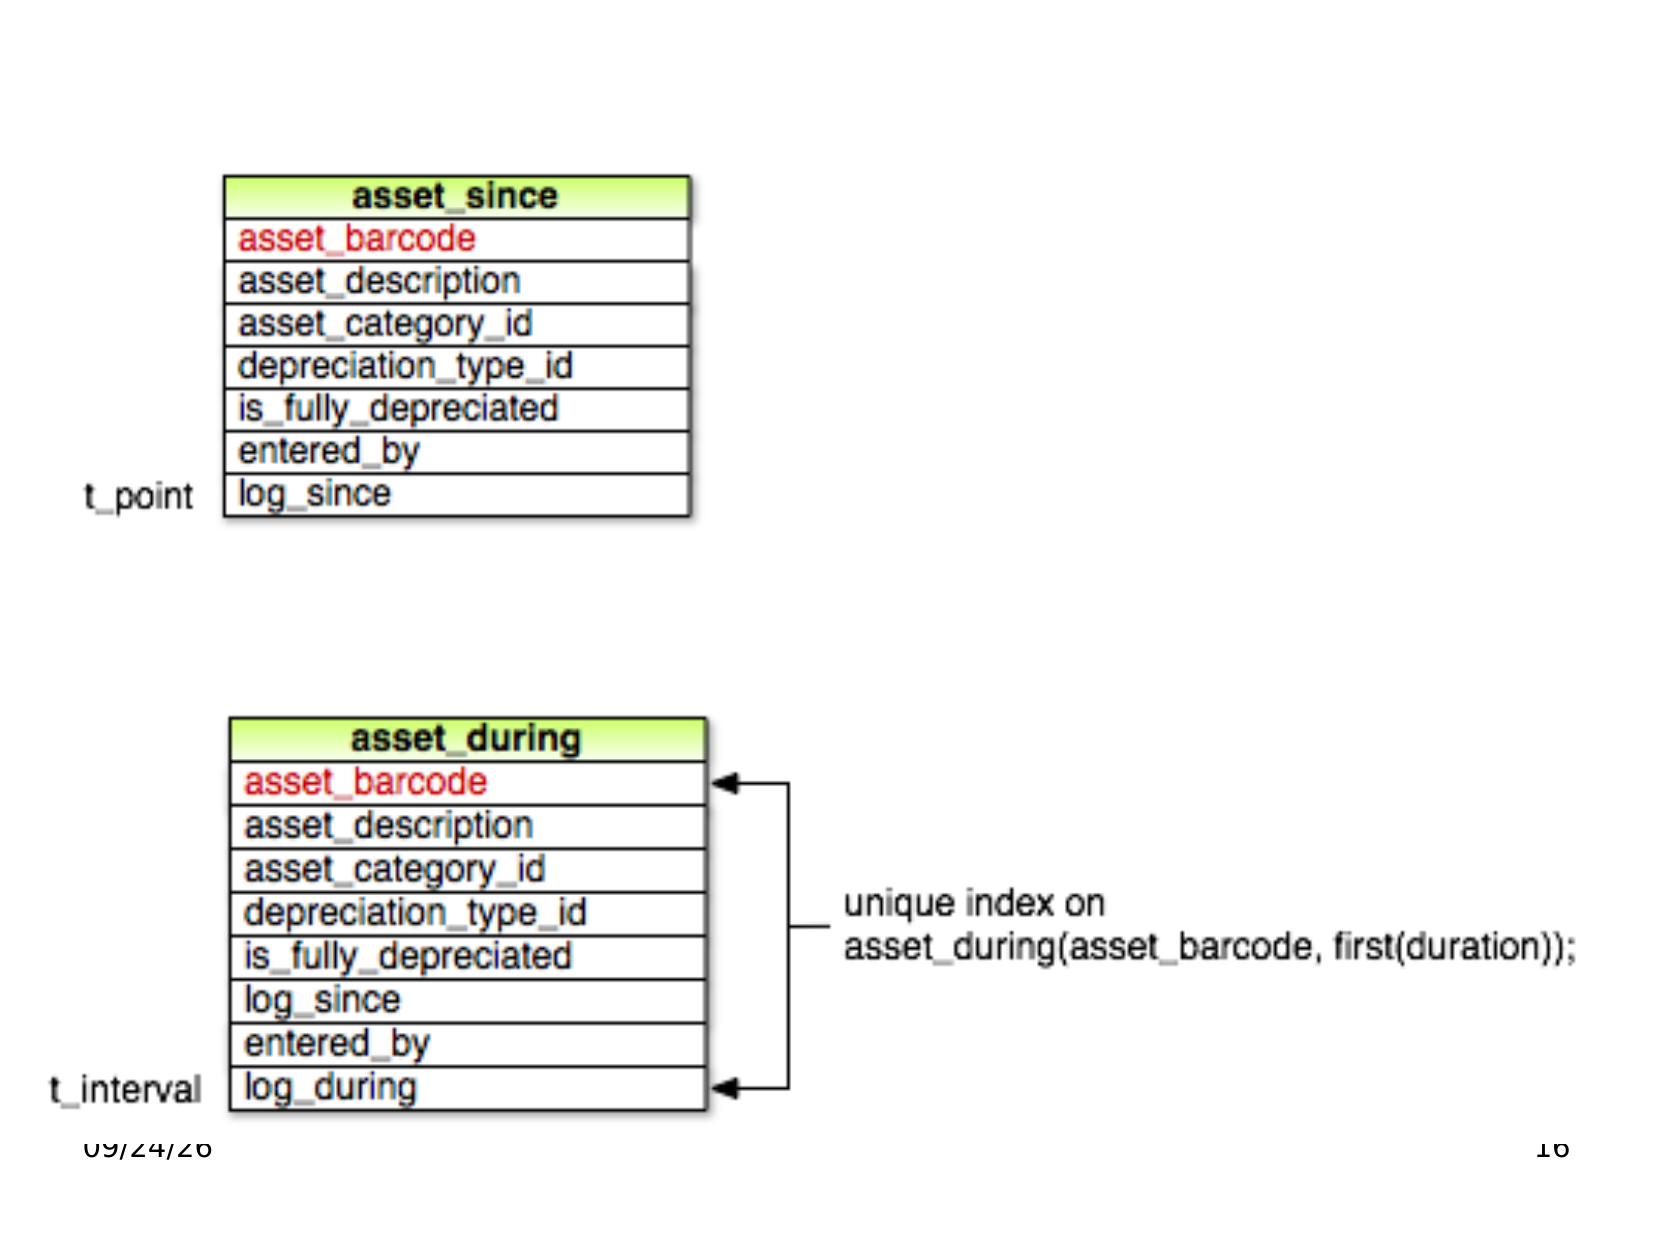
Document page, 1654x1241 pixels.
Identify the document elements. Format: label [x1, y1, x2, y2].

picture [0, 674, 1613, 1144]
picture [45, 112, 721, 543]
